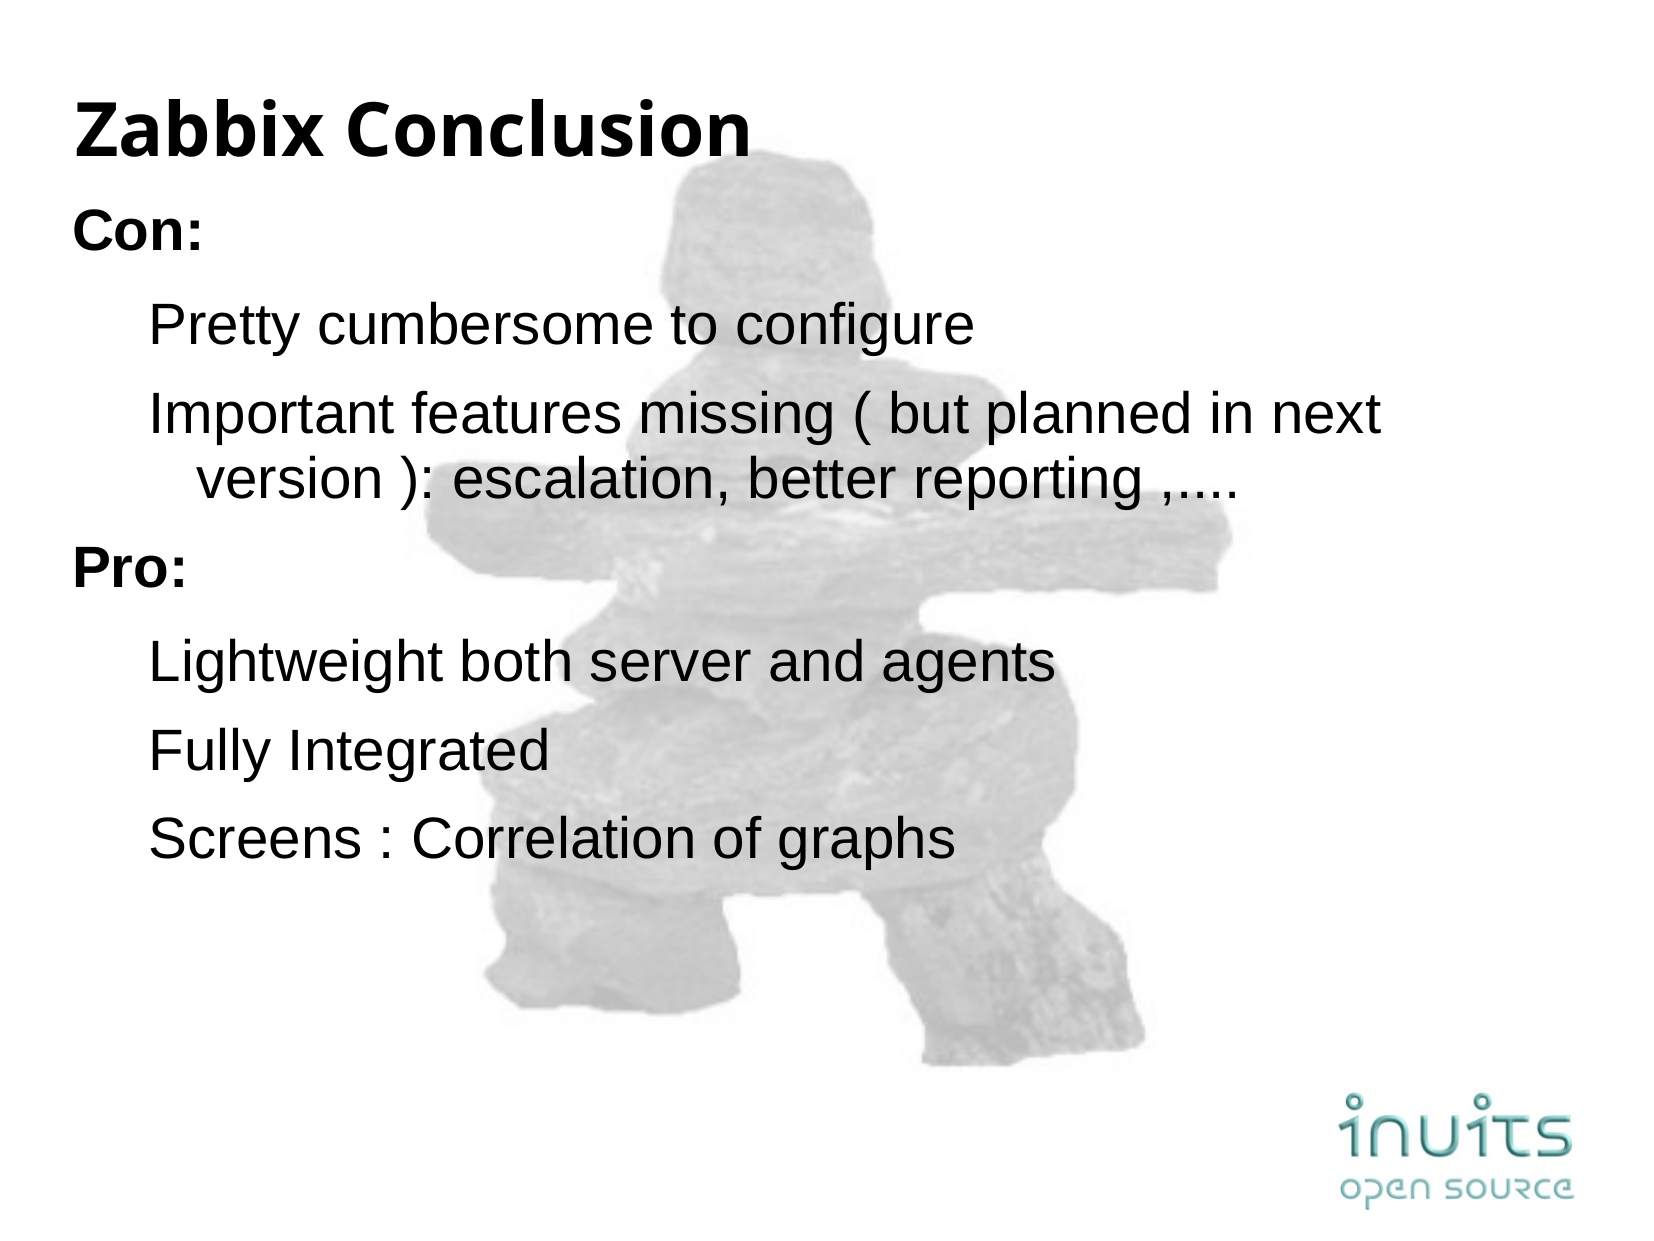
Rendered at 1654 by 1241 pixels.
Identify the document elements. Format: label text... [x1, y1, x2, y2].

title Zabbix Conclusion [75, 39, 1564, 216]
picture [1337, 1087, 1576, 1210]
list Con: Pretty cumbersome to configure Important features missing ( but planned in next version ): escalation, better reporting ,.... Pro: Lightweight both server and agents Fully Integrated Screens : Correlation of graphs [54, 197, 1543, 1139]
